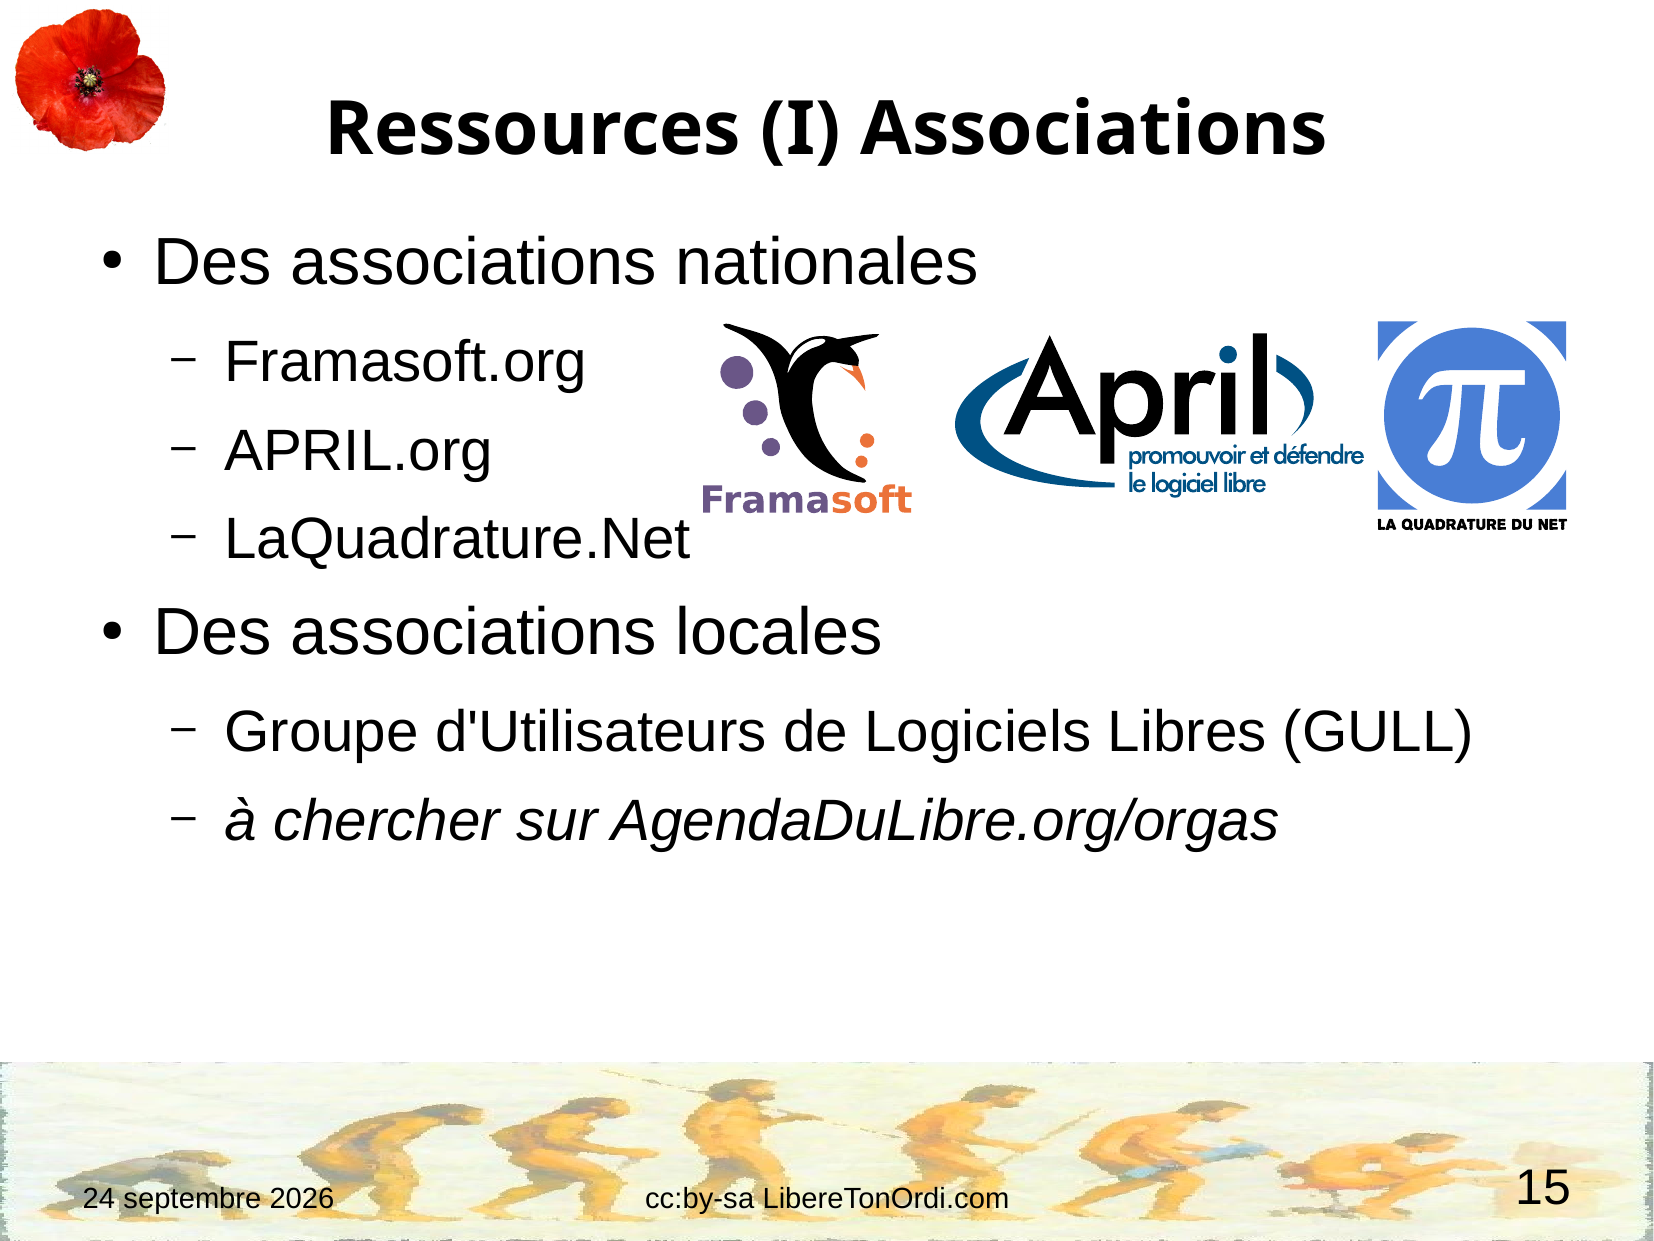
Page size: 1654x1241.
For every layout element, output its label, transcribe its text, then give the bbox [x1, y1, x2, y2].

picture [944, 307, 1590, 539]
list Des associations nationales Framasoft.org APRIL.org LaQuadrature.Net Des associations locales Groupe d'Utilisateurs de Logiciels Libres (GULL) à chercher sur AgendaDuLibre.org/orgas [82, 224, 1571, 1063]
picture [11, 5, 169, 154]
picture [0, 1062, 1654, 1241]
title Ressources (I) Associations [82, 49, 1571, 201]
picture [695, 305, 922, 532]
